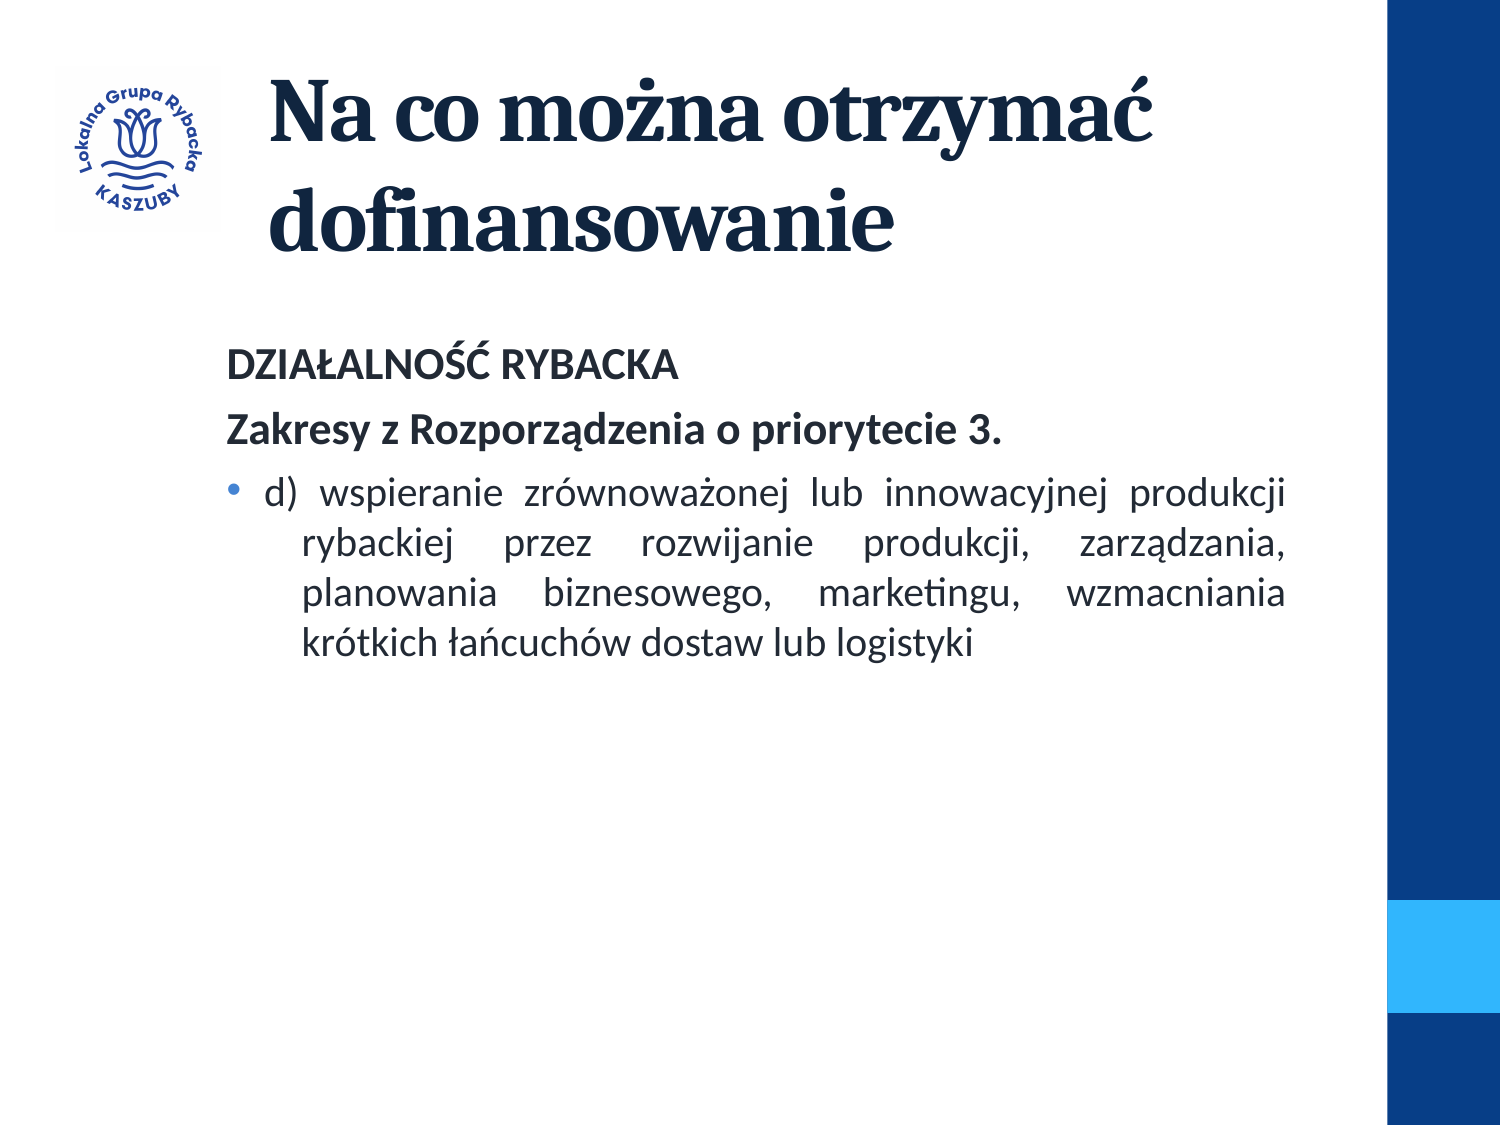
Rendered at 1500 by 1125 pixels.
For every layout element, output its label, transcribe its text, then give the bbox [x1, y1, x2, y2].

list DZIAŁALNOŚĆ RYBACKA Zakresy z Rozporządzenia o priorytecie 3. d) wspieranie zrównoważonej lub innowacyjnej produkcji rybackiej przez rozwijanie produkcji, zarządzania, planowania biznesowego, marketingu, wzmacniania krótkich łańcuchów dostaw lub logistyki [76, 326, 1302, 1027]
title Na co można otrzymać dofinansowanie [253, 30, 1326, 289]
picture [55, 66, 221, 232]
